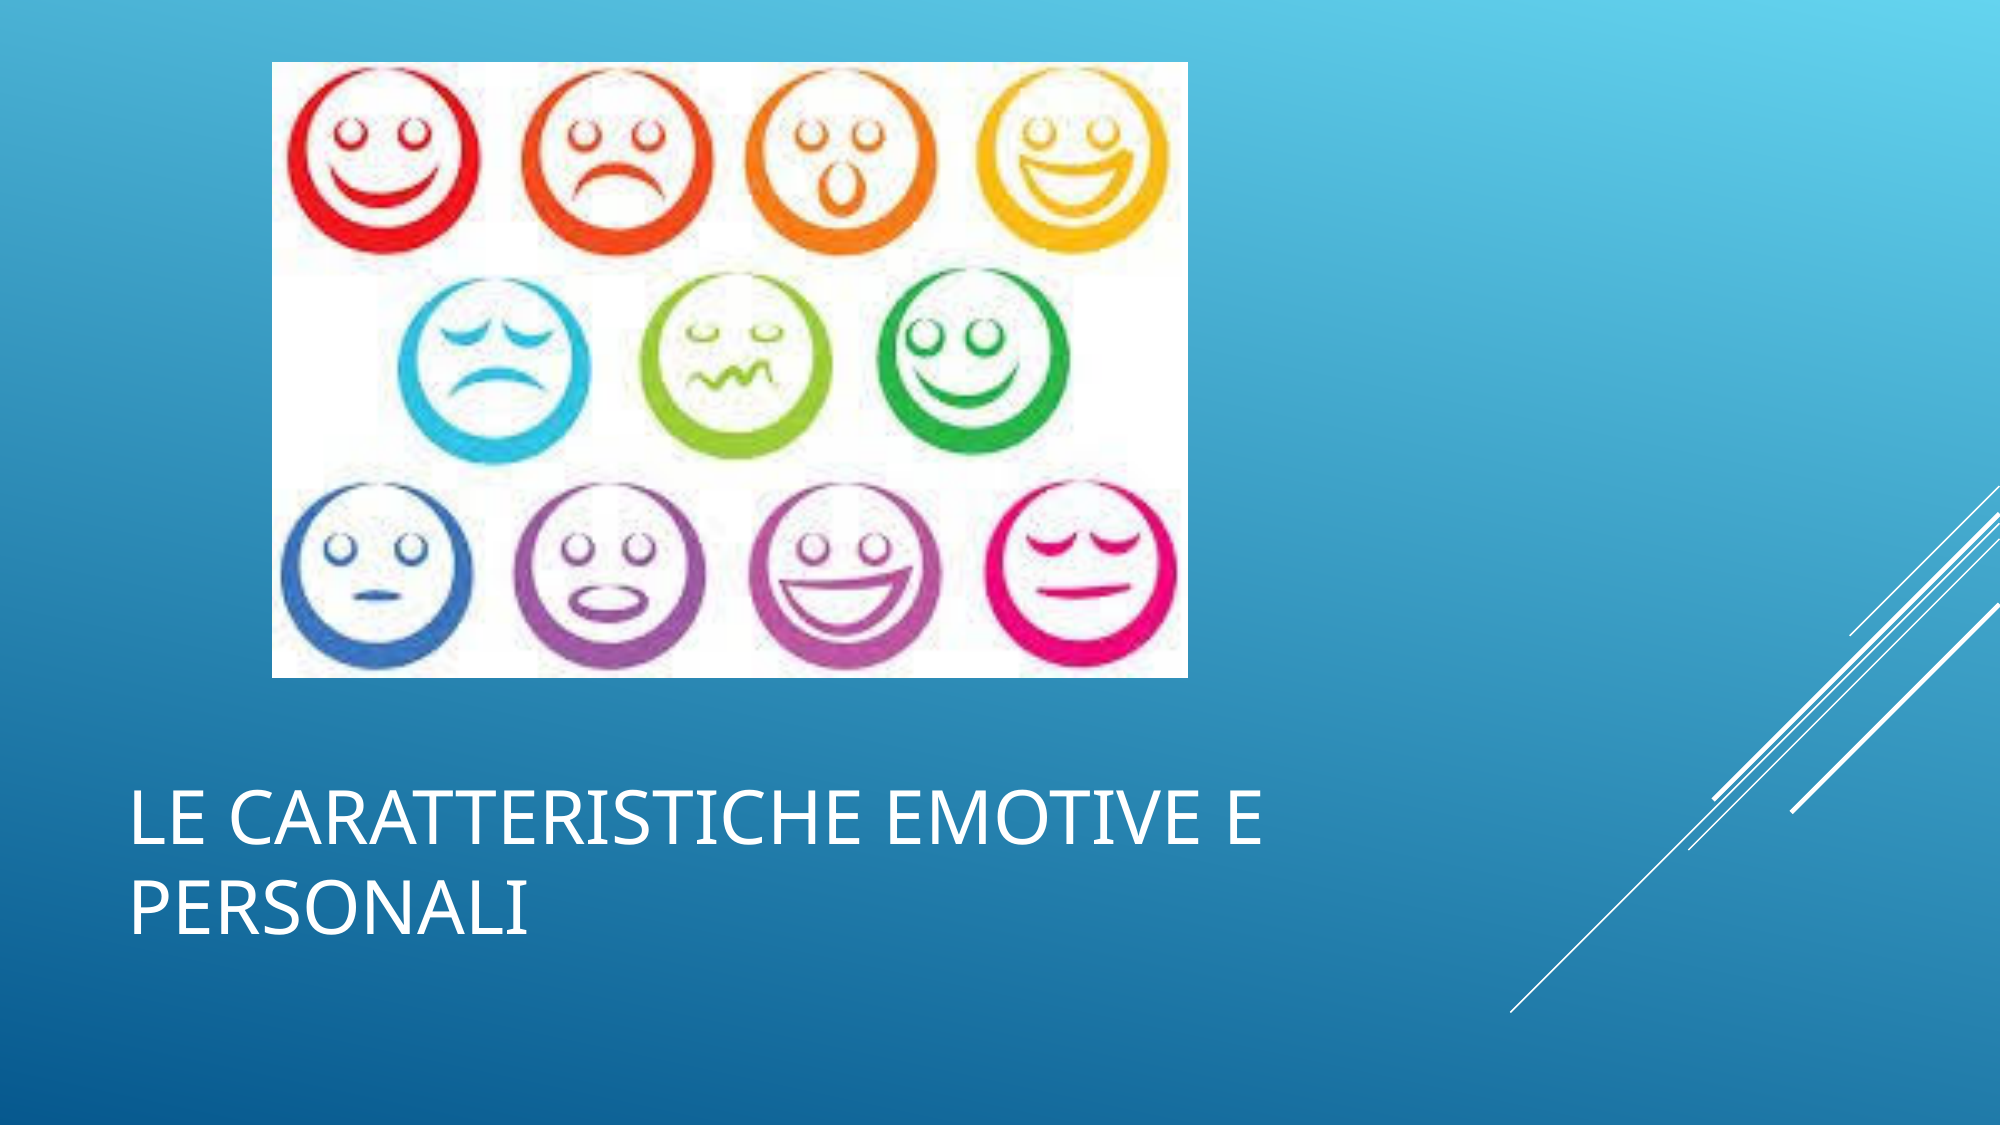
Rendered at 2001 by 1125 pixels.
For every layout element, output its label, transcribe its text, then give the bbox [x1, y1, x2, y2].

picture [272, 62, 1188, 678]
title le caratteristiche emotive e personali [112, 736, 1513, 984]
